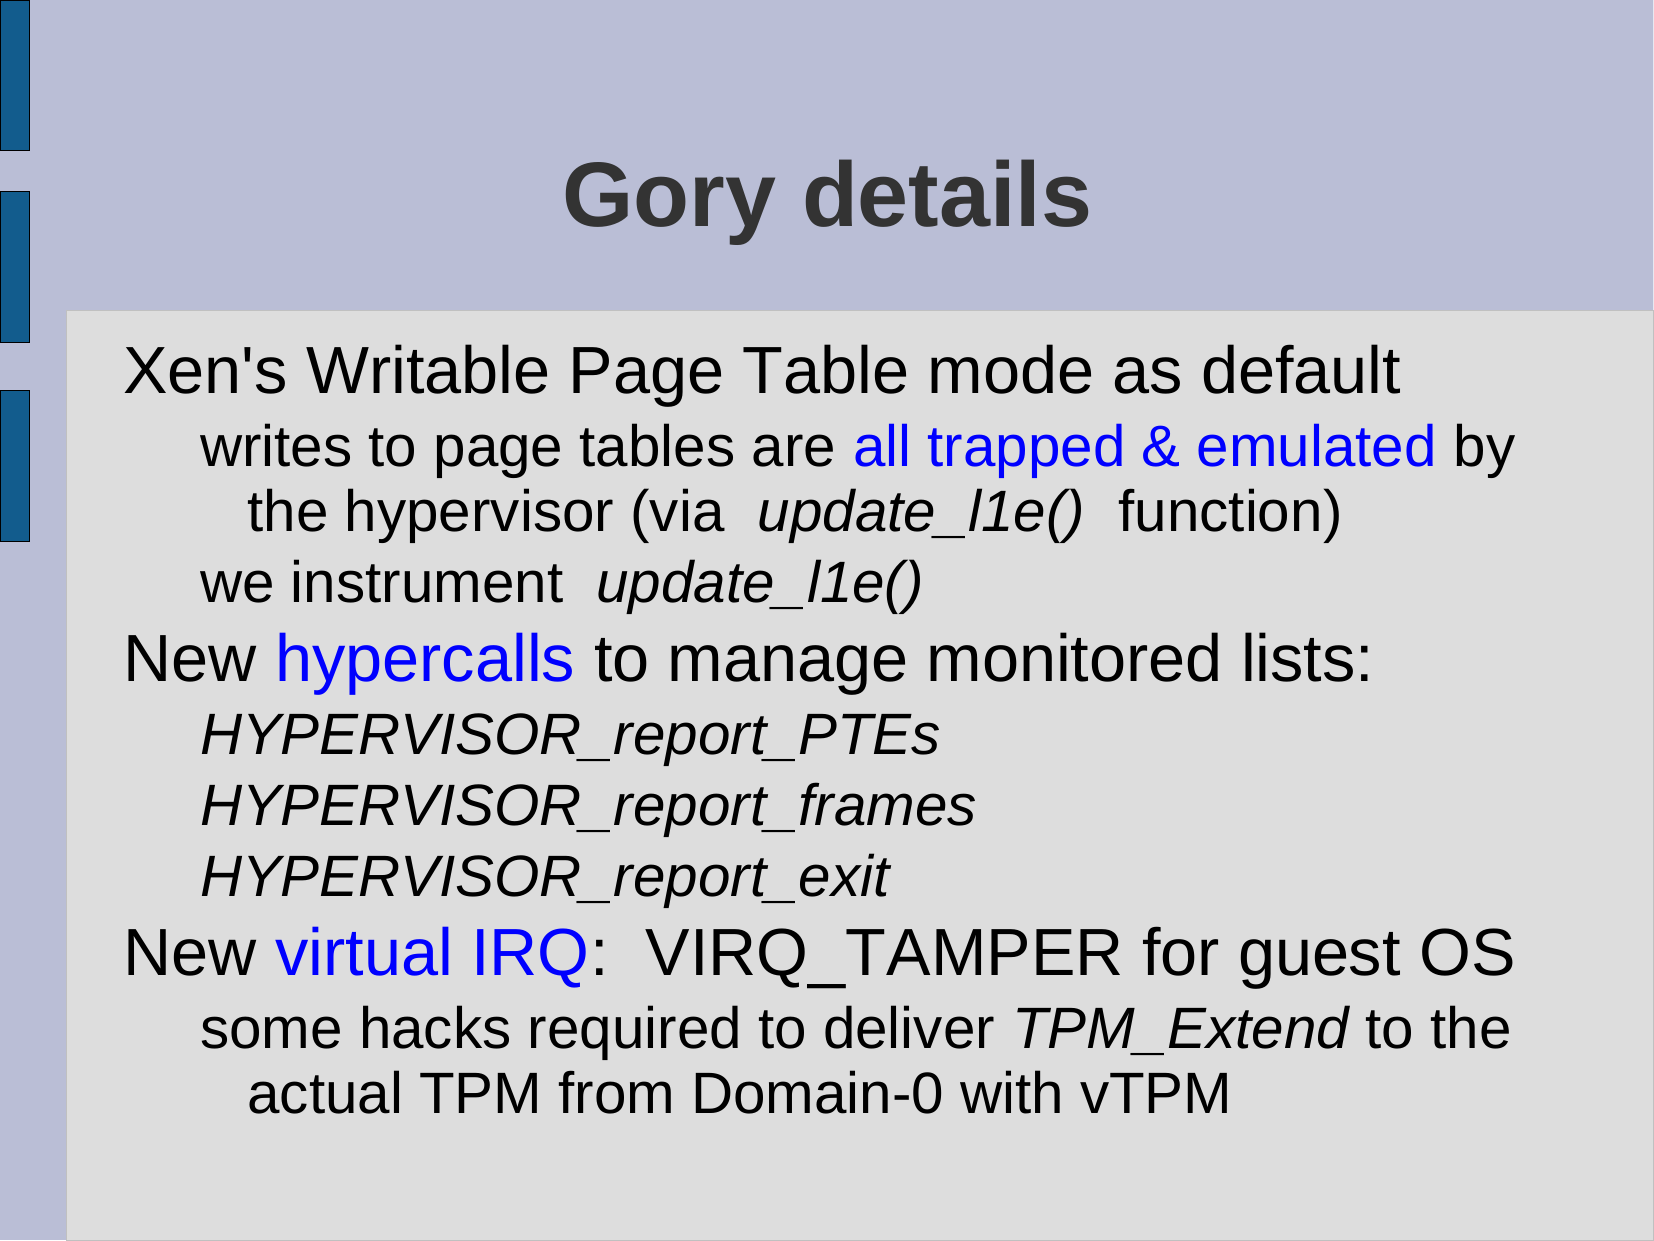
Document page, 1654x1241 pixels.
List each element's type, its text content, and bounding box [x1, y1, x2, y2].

list Xen's Writable Page Table mode as default writes to page tables are all trapped & emulated by the hypervisor (via update_l1e() function) we instrument update_l1e() New hypercalls to manage monitored lists: HYPERVISOR_report_PTEs HYPERVISOR_report_frames HYPERVISOR_report_exit New virtual IRQ: VIRQ_TAMPER for guest OS some hacks required to deliver TPM_Extend to the actual TPM from Domain-0 with vTPM [105, 333, 1604, 1220]
title Gory details [121, 91, 1534, 299]
